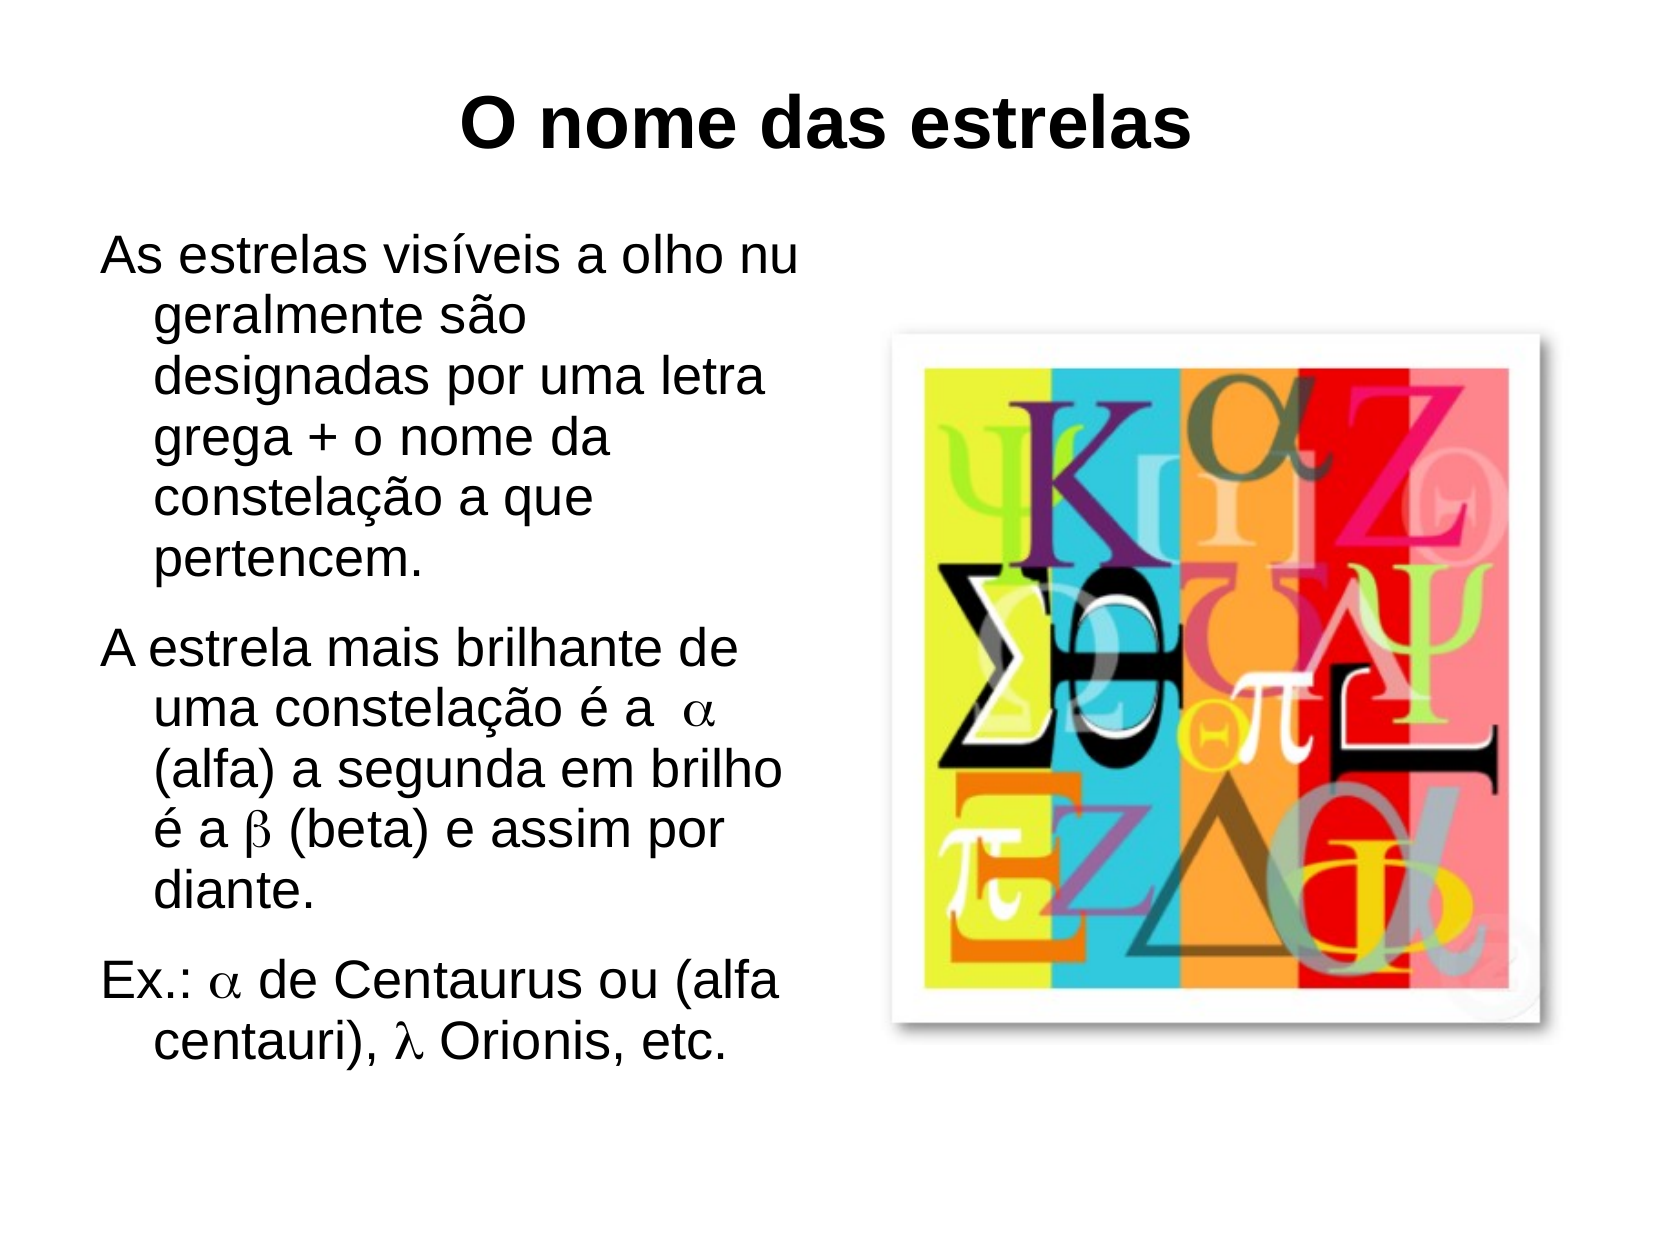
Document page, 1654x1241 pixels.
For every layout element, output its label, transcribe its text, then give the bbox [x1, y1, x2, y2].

list As estrelas visíveis a olho nu geralmente são designadas por uma letra grega + o nome da constelação a que pertencem. A estrela mais brilhante de uma constelação é a a (alfa) a segunda em brilho é a b (beta) e assim por diante. Ex.: a de Centaurus ou (alfa centauri), l Orionis, etc. [82, 224, 809, 1241]
picture [856, 318, 1584, 1045]
title O nome das estrelas [82, 56, 1571, 188]
